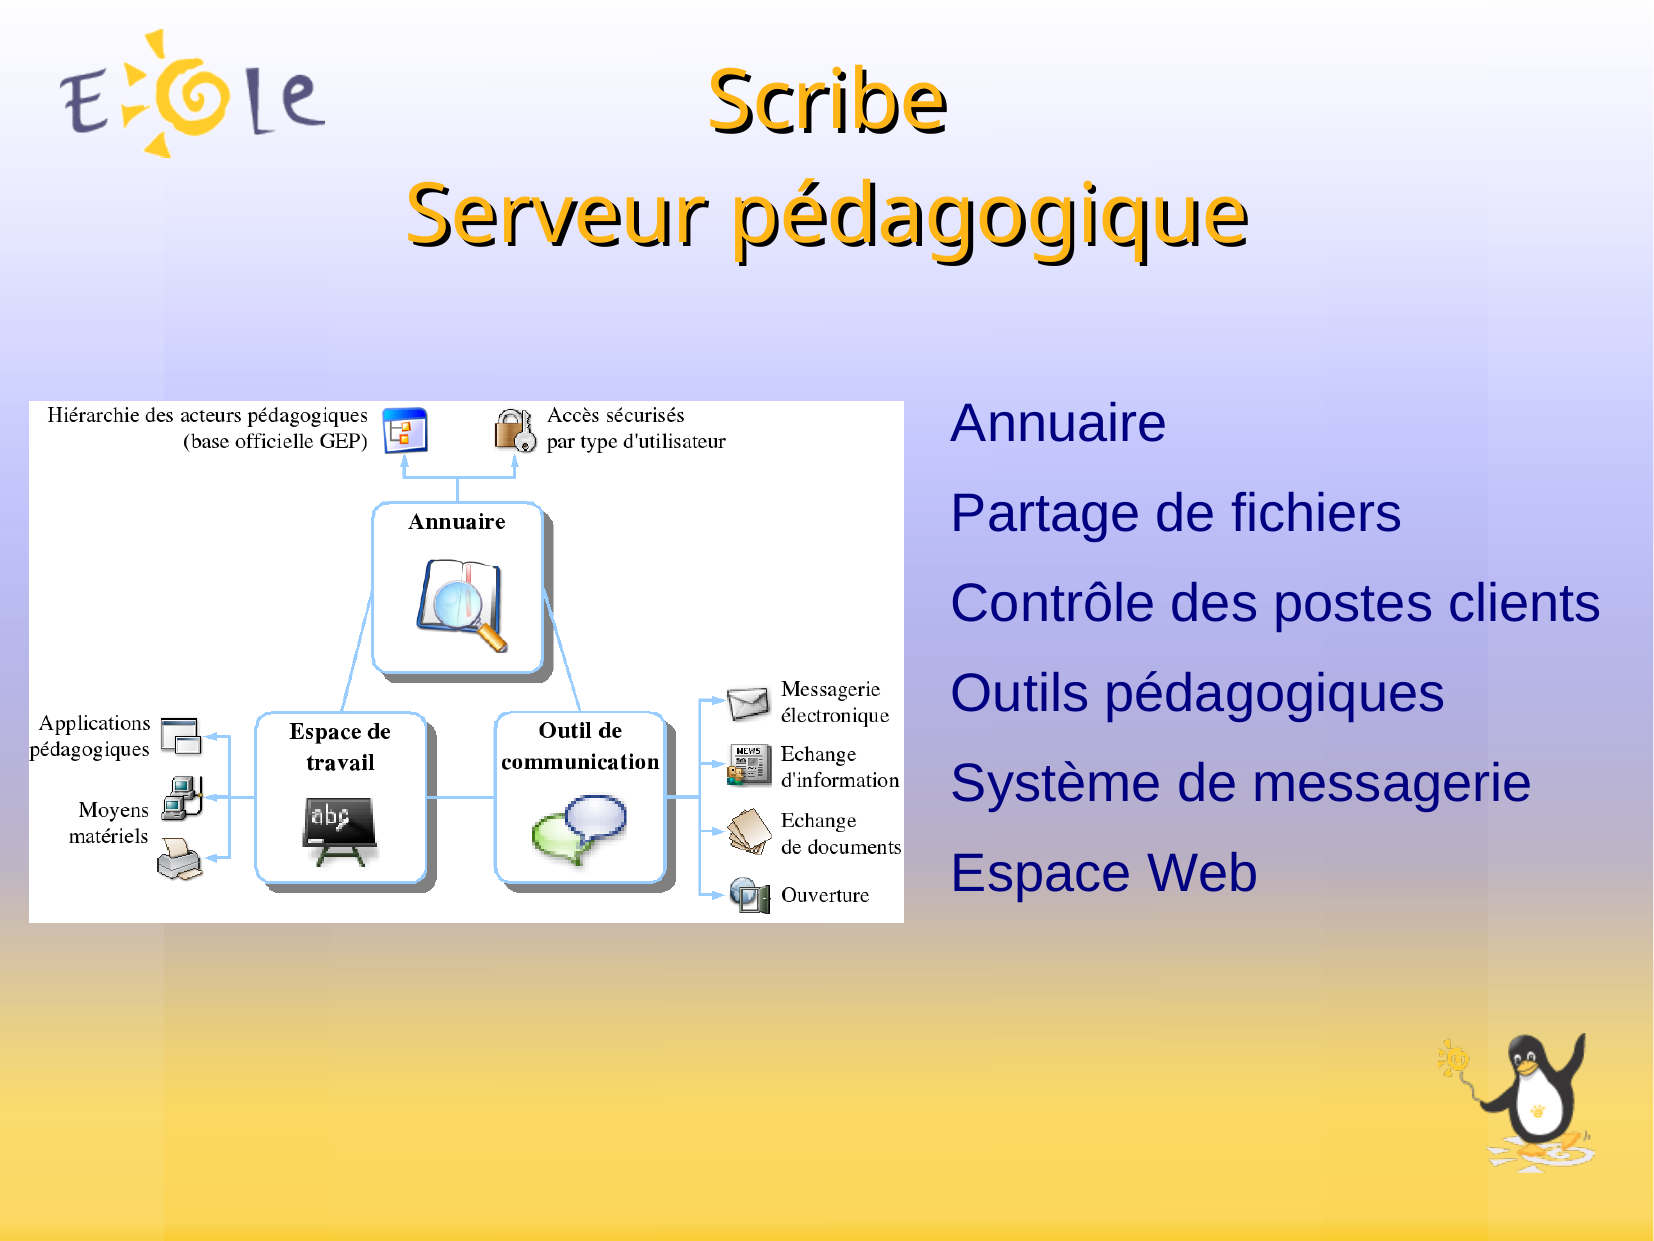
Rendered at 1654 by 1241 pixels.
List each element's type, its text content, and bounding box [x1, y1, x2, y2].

list Annuaire Partage de fichiers Contrôle des postes clients Outils pédagogiques Système de messagerie Espace Web [915, 392, 1642, 1211]
title Scribe Serveur pédagogique [82, 49, 1571, 257]
picture [0, 0, 1654, 1241]
